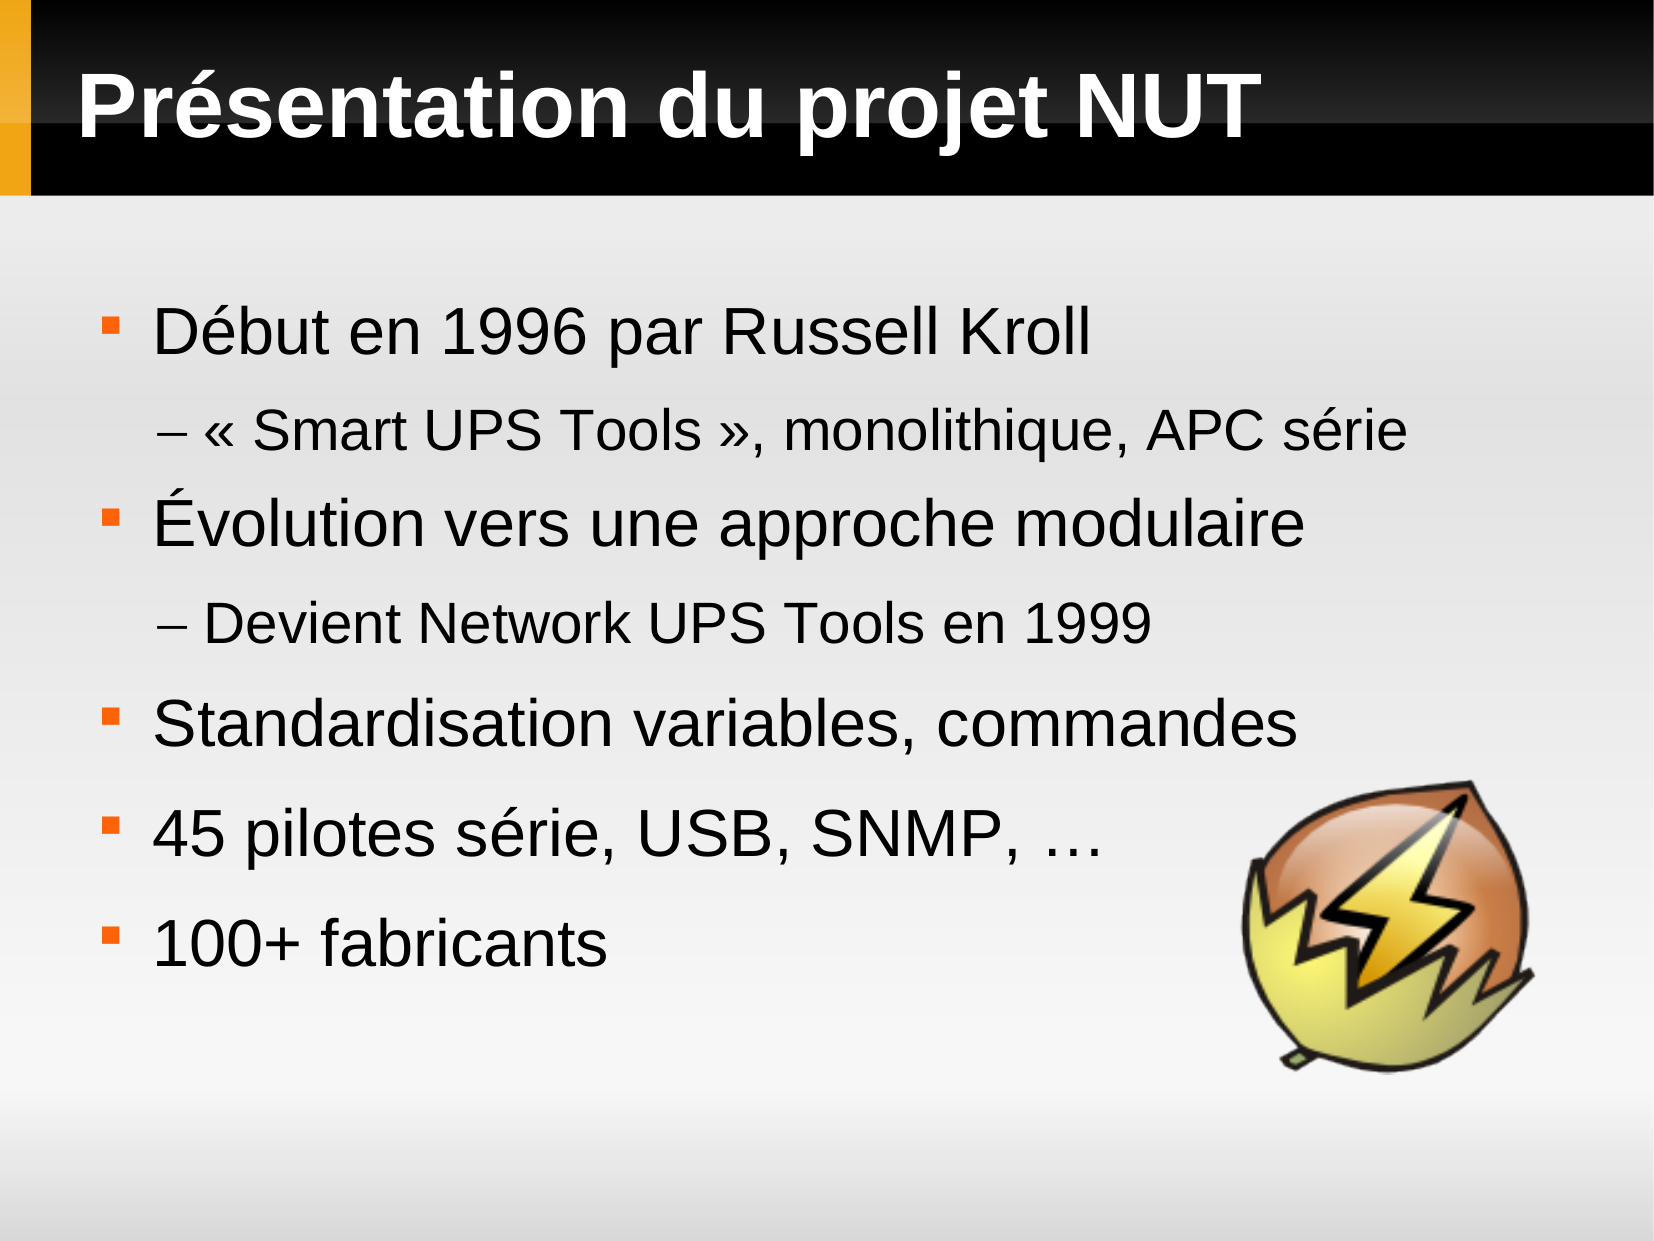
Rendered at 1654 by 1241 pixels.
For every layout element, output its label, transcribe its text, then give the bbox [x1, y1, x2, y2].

list Début en 1996 par Russell Kroll « Smart UPS Tools », monolithique, APC série Évolution vers une approche modulaire Devient Network UPS Tools en 1999 Standardisation variables, commandes 45 pilotes série, USB, SNMP, … 100+ fabricants [82, 290, 1571, 1216]
title Présentation du projet NUT [76, 0, 1565, 208]
picture [0, 0, 1654, 1241]
